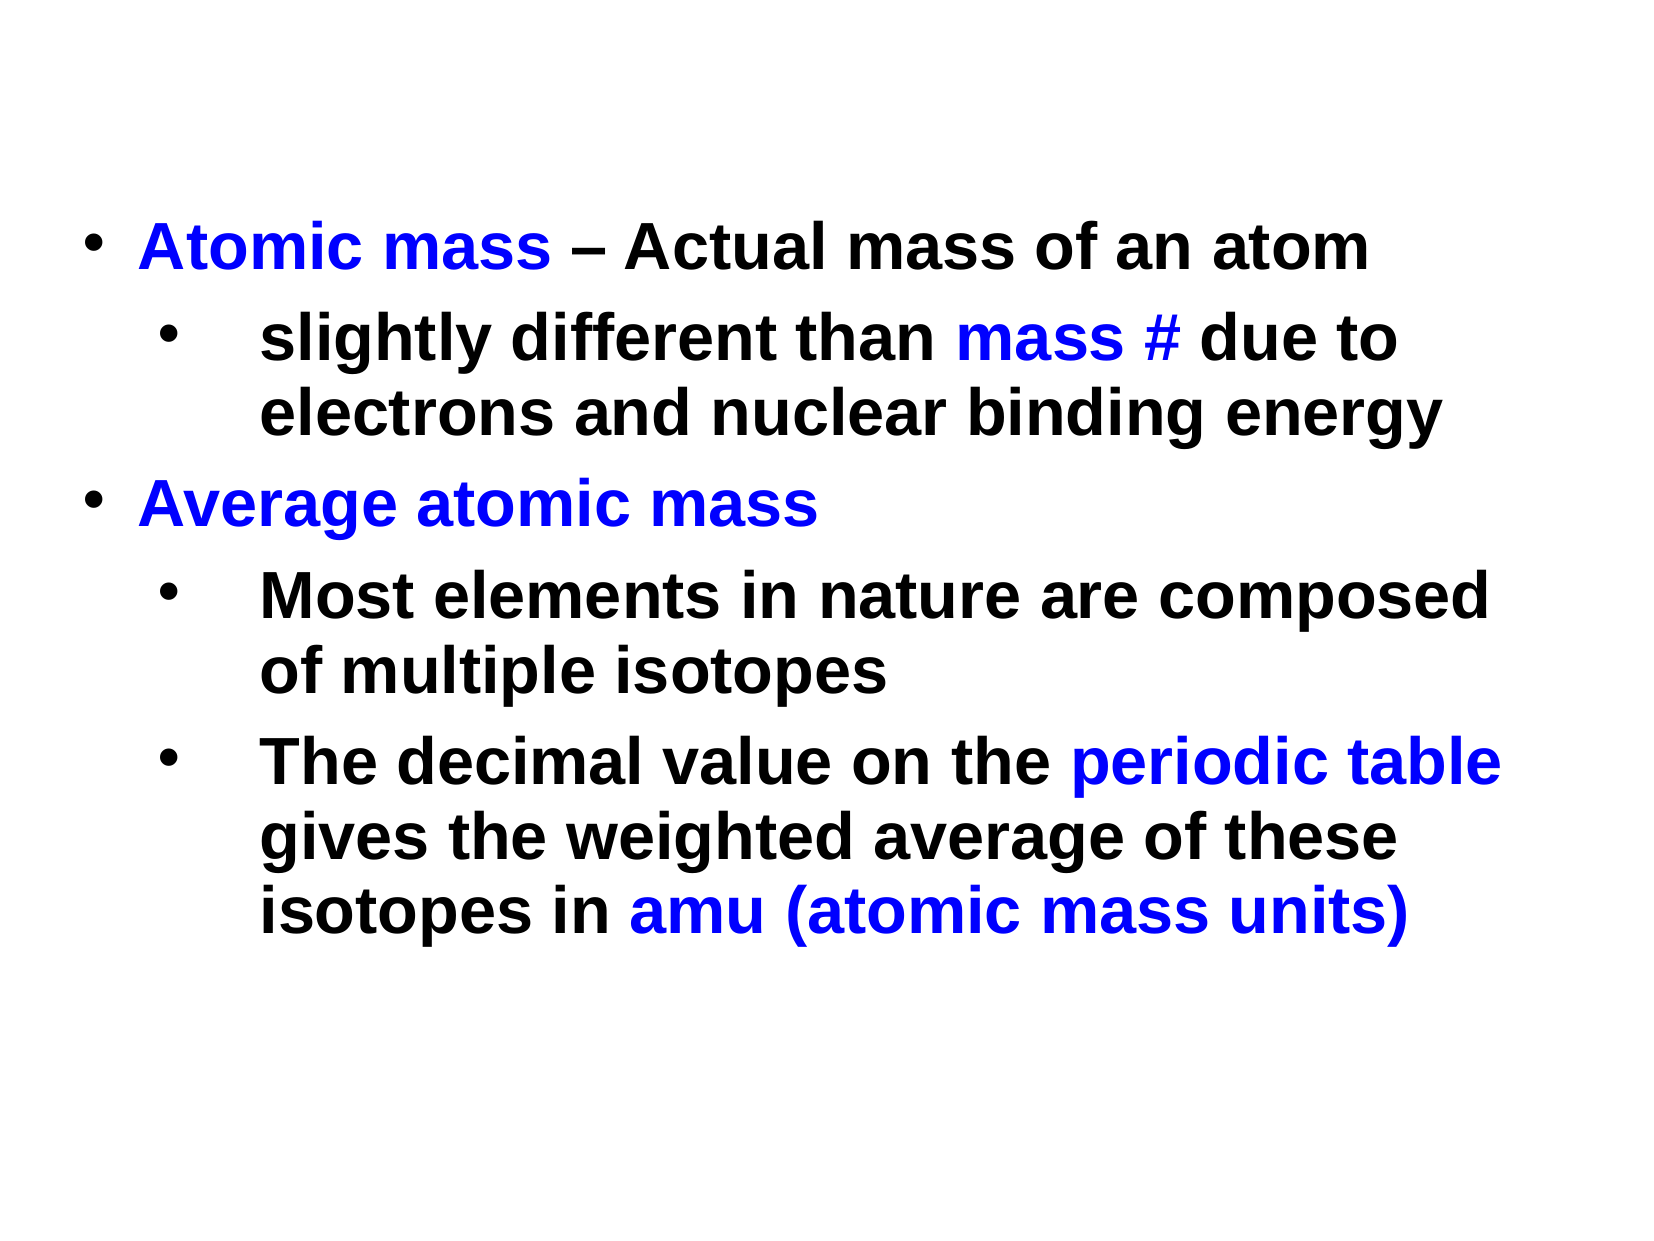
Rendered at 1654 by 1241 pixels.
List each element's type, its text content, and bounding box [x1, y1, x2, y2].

text_box Atomic mass – Actual mass of an atom slightly different than mass # due to electrons and nuclear binding energy Average atomic mass Most elements in nature are composed of multiple isotopes The decimal value on the periodic table gives the weighted average of these isotopes in amu (atomic mass units) [82, 49, 1571, 1108]
